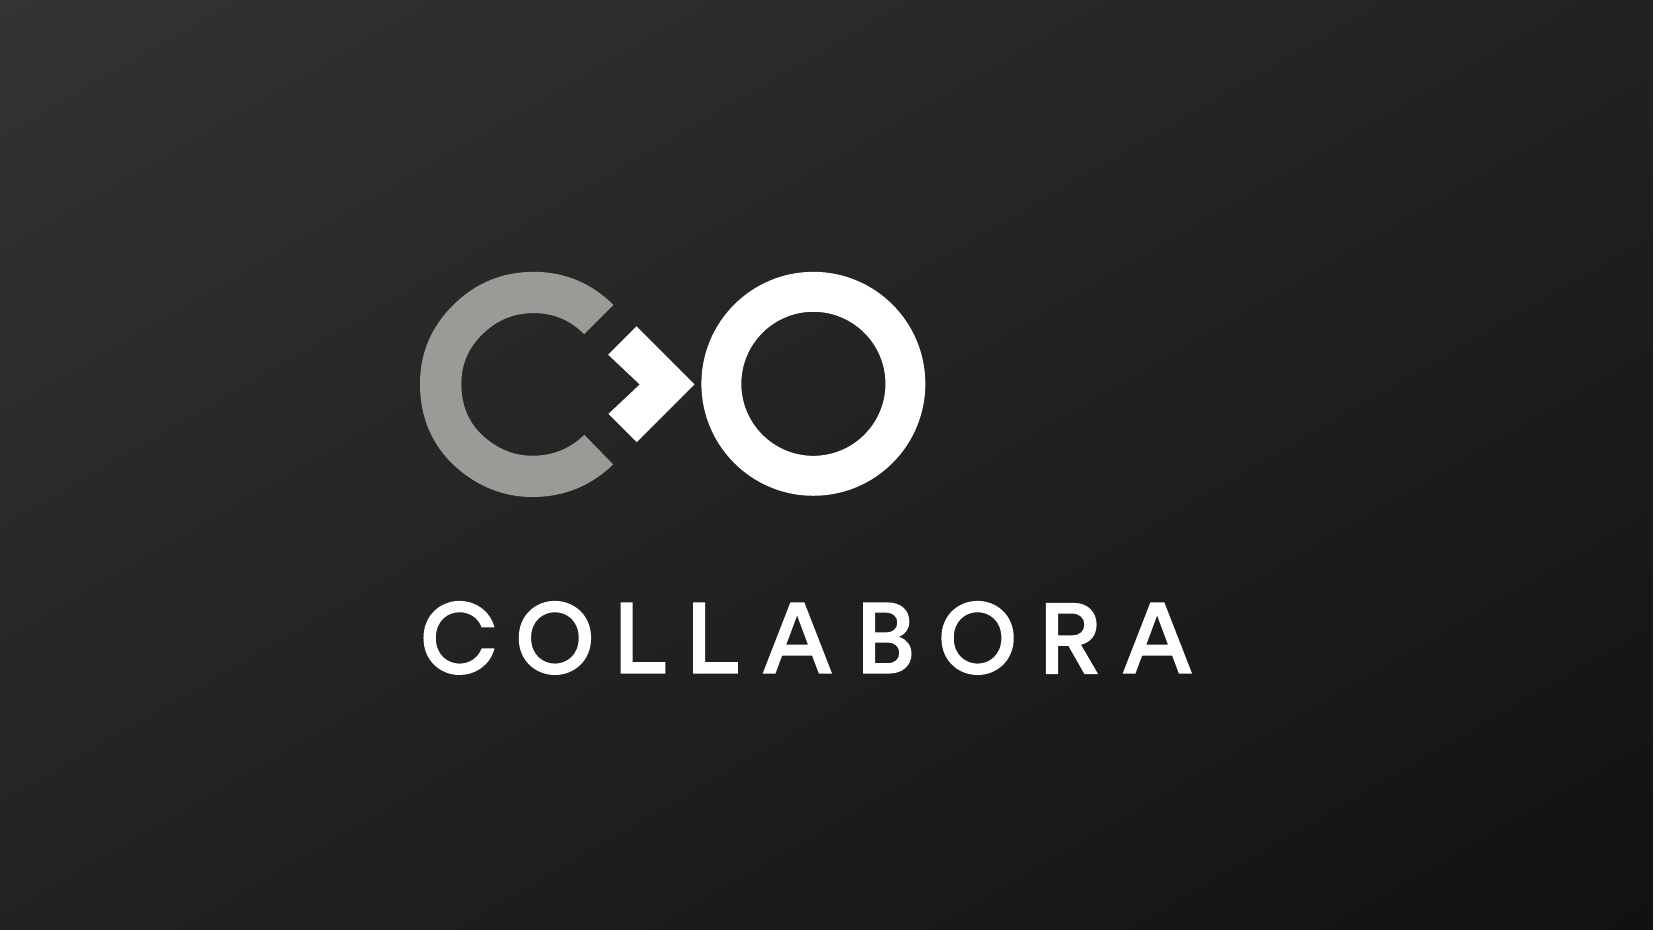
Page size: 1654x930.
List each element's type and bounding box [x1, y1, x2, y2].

picture [420, 271, 1193, 676]
